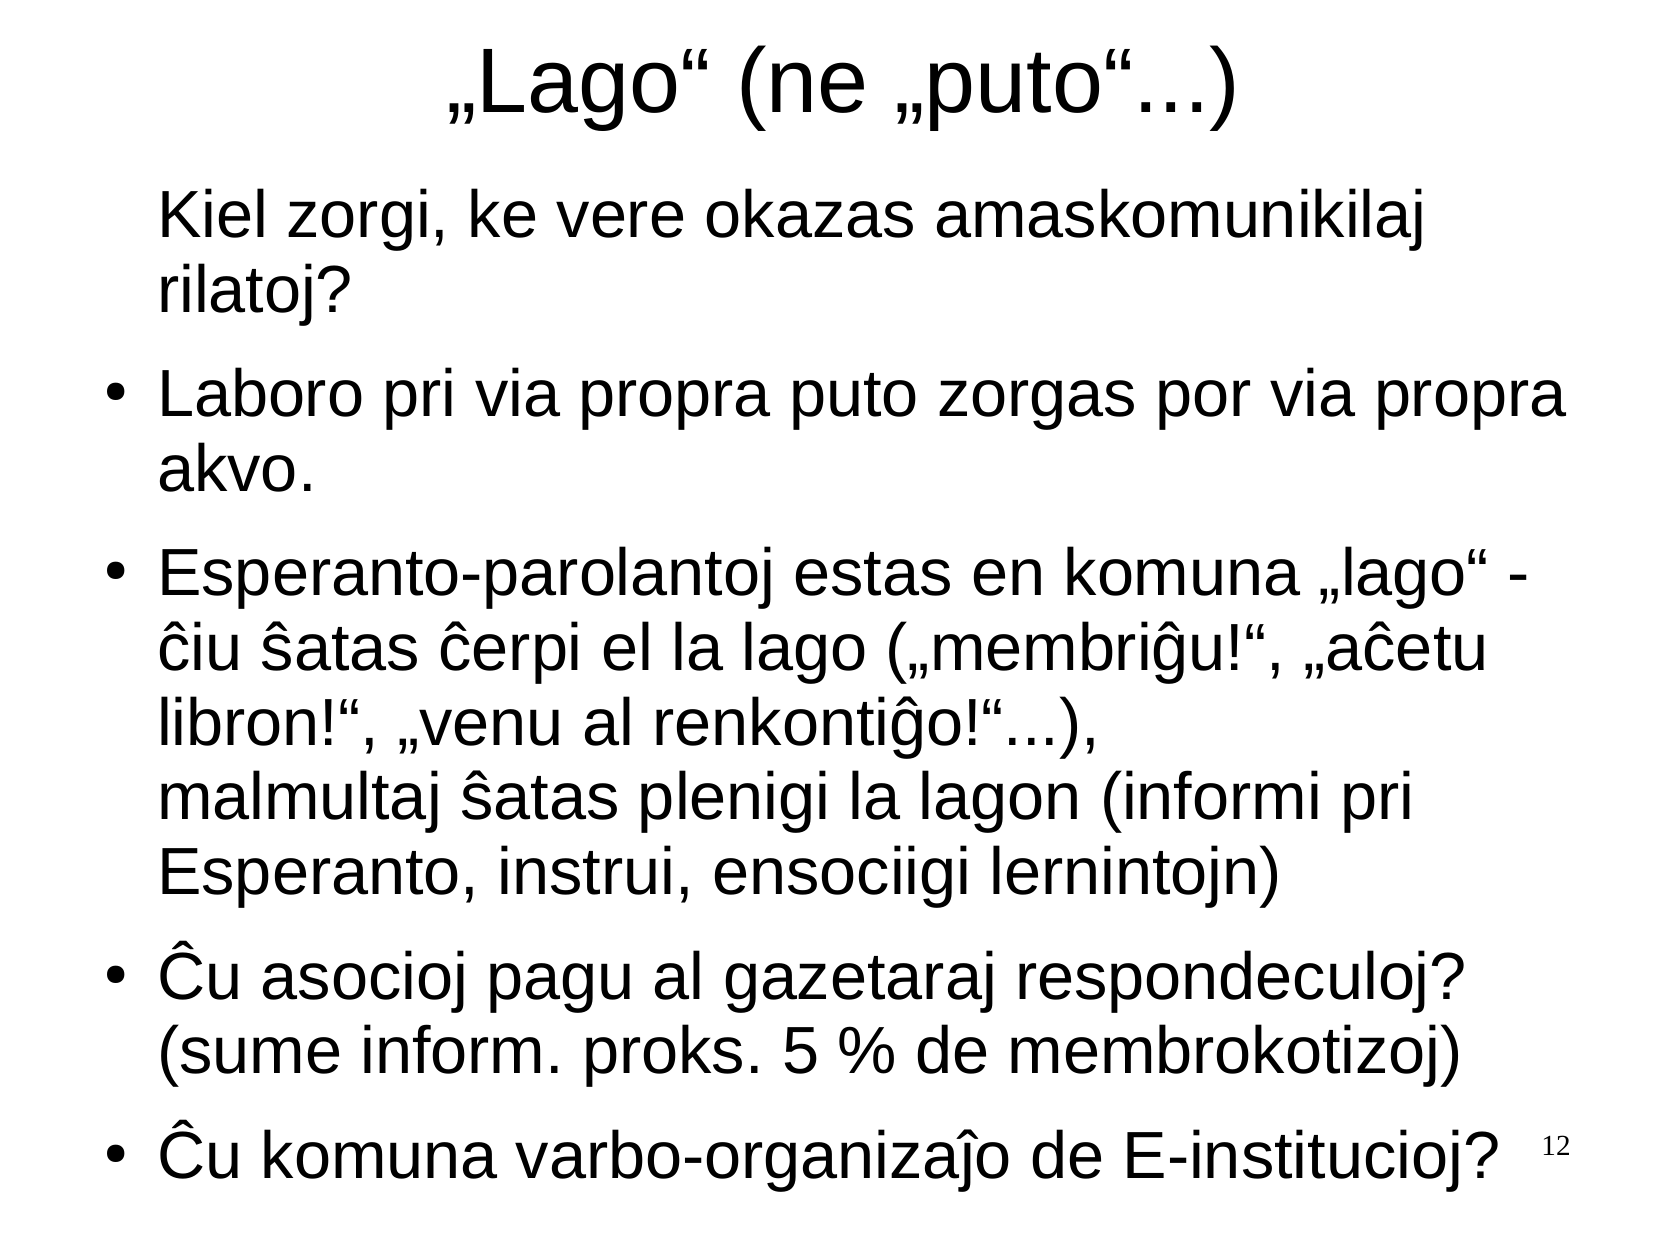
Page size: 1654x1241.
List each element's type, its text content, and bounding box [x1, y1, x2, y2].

title „Lago“ (ne „puto“...) [99, 0, 1588, 178]
list Kiel zorgi, ke vere okazas amaskomunikilaj rilatoj? Laboro pri via propra puto zorgas por via propra akvo. Esperanto-parolantoj estas en komuna „lago“ - ĉiu ŝatas ĉerpi el la lago („membriĝu!“, „aĉetu libron!“, „venu al renkontiĝo!“...), malmultaj ŝatas plenigi la lagon (informi pri Esperanto, instrui, ensociigi lernintojn) Ĉu asocioj pagu al gazetaraj respondeculoj? (sume inform. proks. 5 % de membrokotizoj) Ĉu komuna varbo-organizaĵo de E-institucioj? [86, 177, 1575, 1210]
